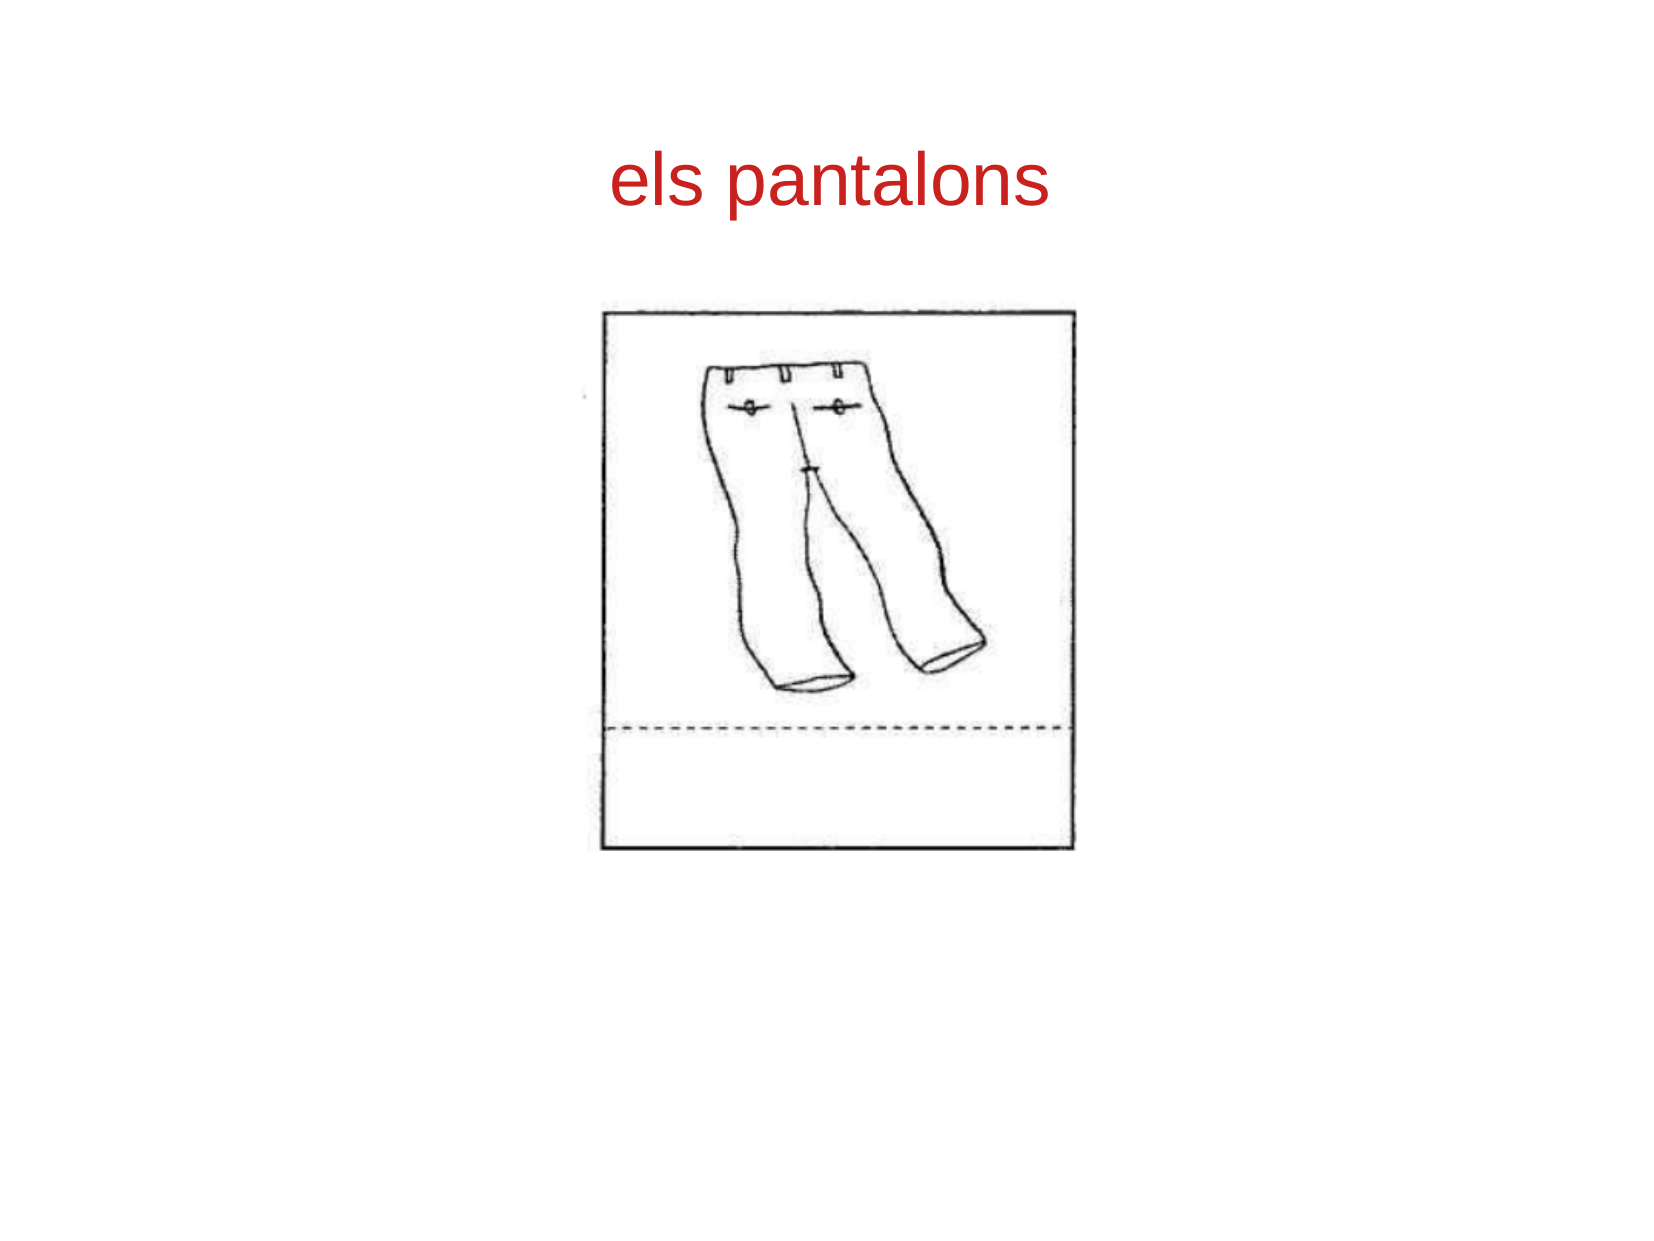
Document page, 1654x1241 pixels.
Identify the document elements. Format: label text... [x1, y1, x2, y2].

picture [581, 291, 1094, 873]
text_box els pantalons [289, 94, 1371, 257]
